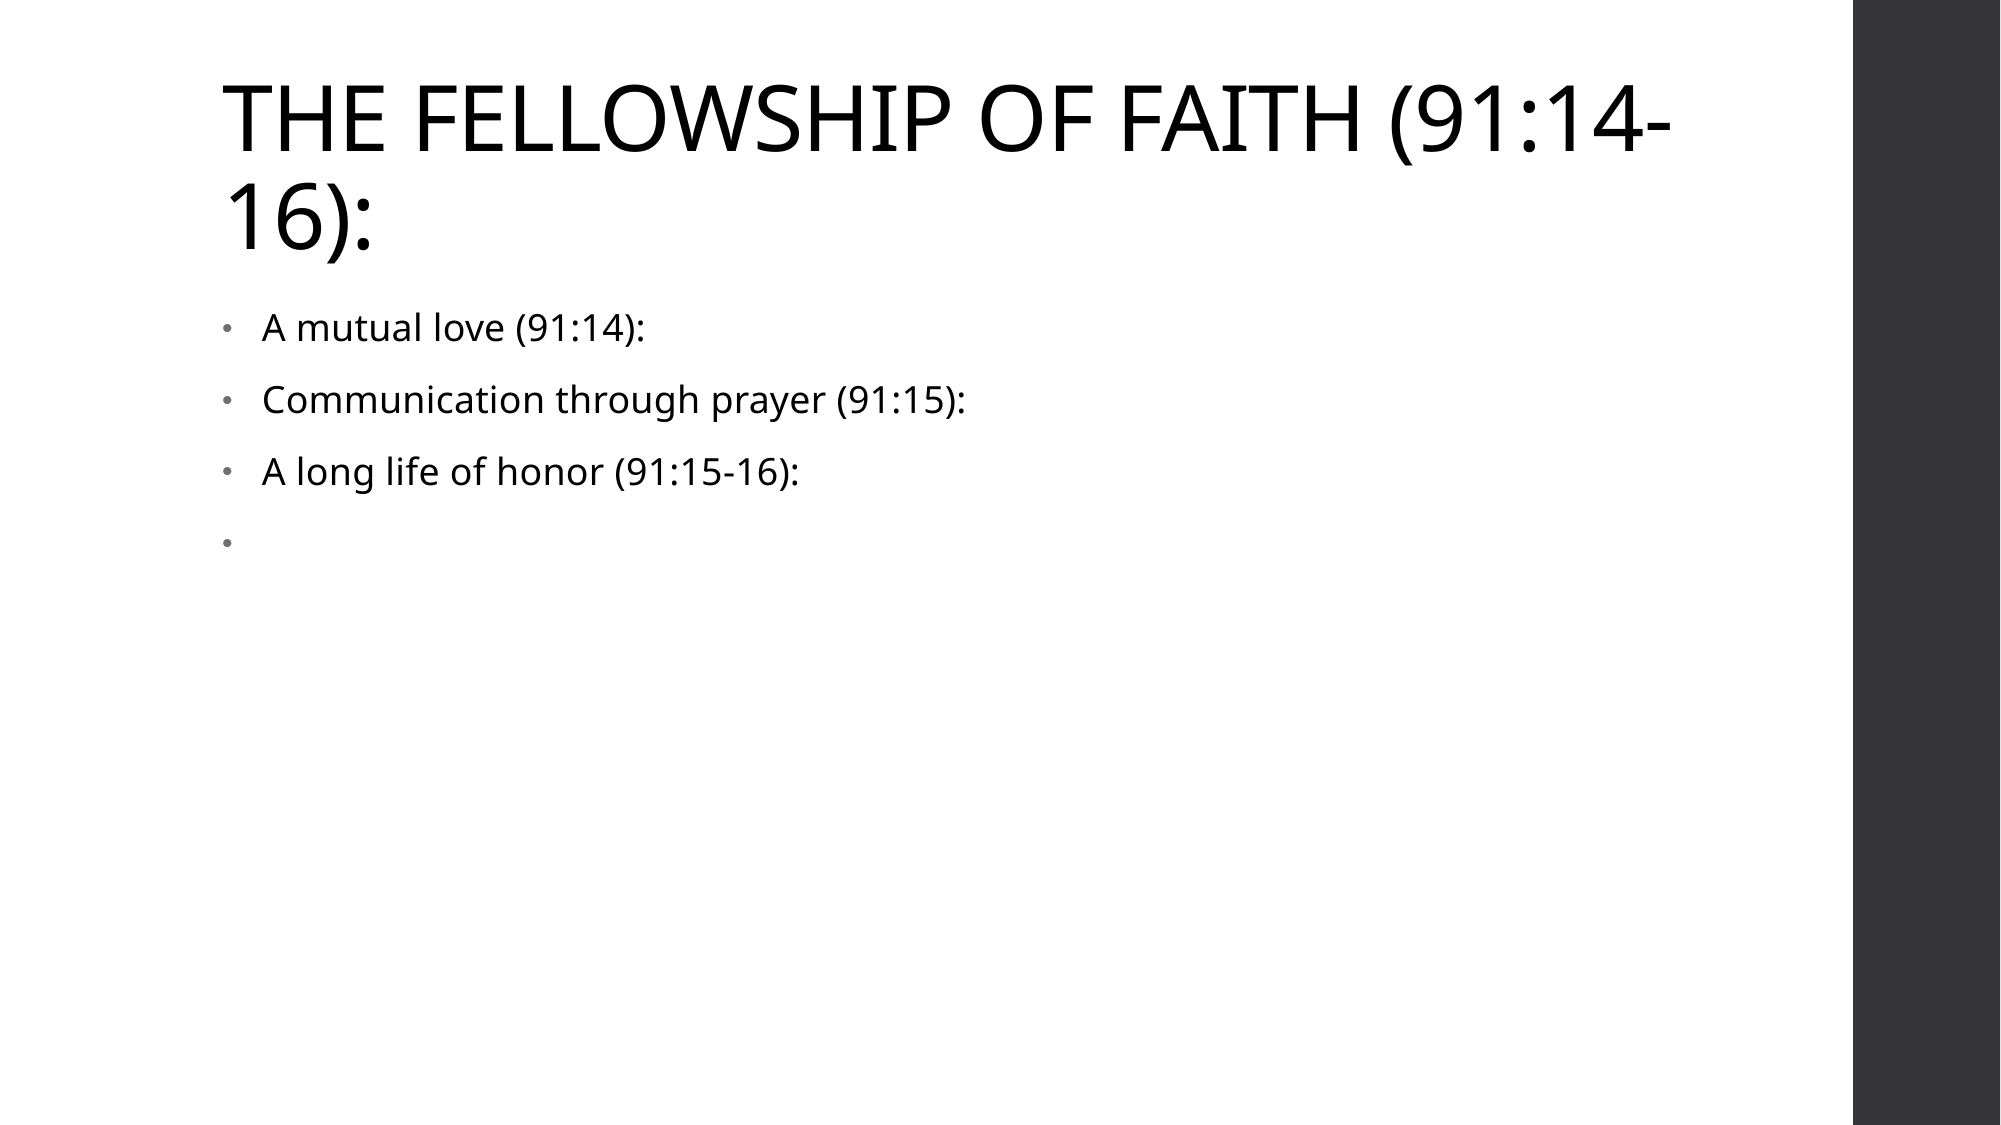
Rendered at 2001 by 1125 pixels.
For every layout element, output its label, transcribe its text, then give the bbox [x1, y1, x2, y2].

list A mutual love (91:14): Communication through prayer (91:15): A long life of honor (91:15-16): [206, 299, 1617, 1014]
title THE FELLOWSHIP OF FAITH (91:14-16): [206, 60, 1797, 278]
